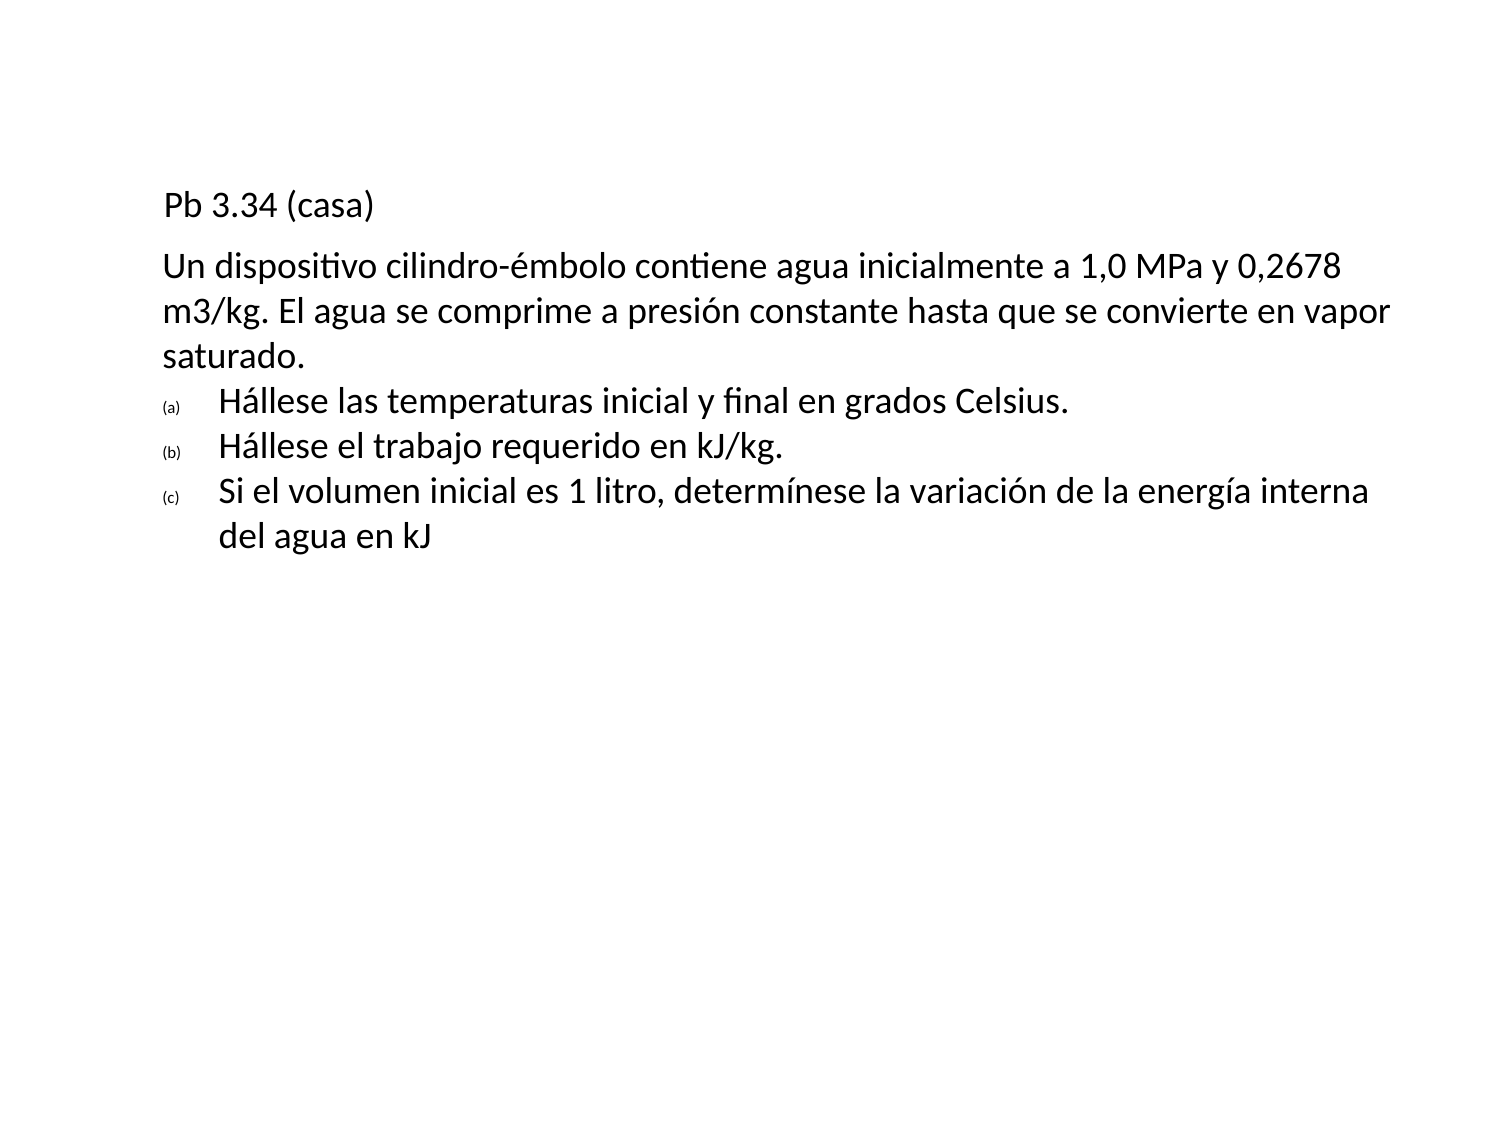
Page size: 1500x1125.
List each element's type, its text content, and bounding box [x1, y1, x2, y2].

text_box Pb 3.34 (casa) [149, 172, 390, 233]
text_box Un dispositivo cilindro-émbolo contiene agua inicialmente a 1,0 MPa y 0,2678 m3/kg. El agua se comprime a presión constante hasta que se convierte en vapor saturado. Hállese las temperaturas inicial y final en grados Celsius. Hállese el trabajo requerido en kJ/kg. Si el volumen inicial es 1 litro, determínese la variación de la energía interna del agua en kJ [147, 233, 1412, 564]
